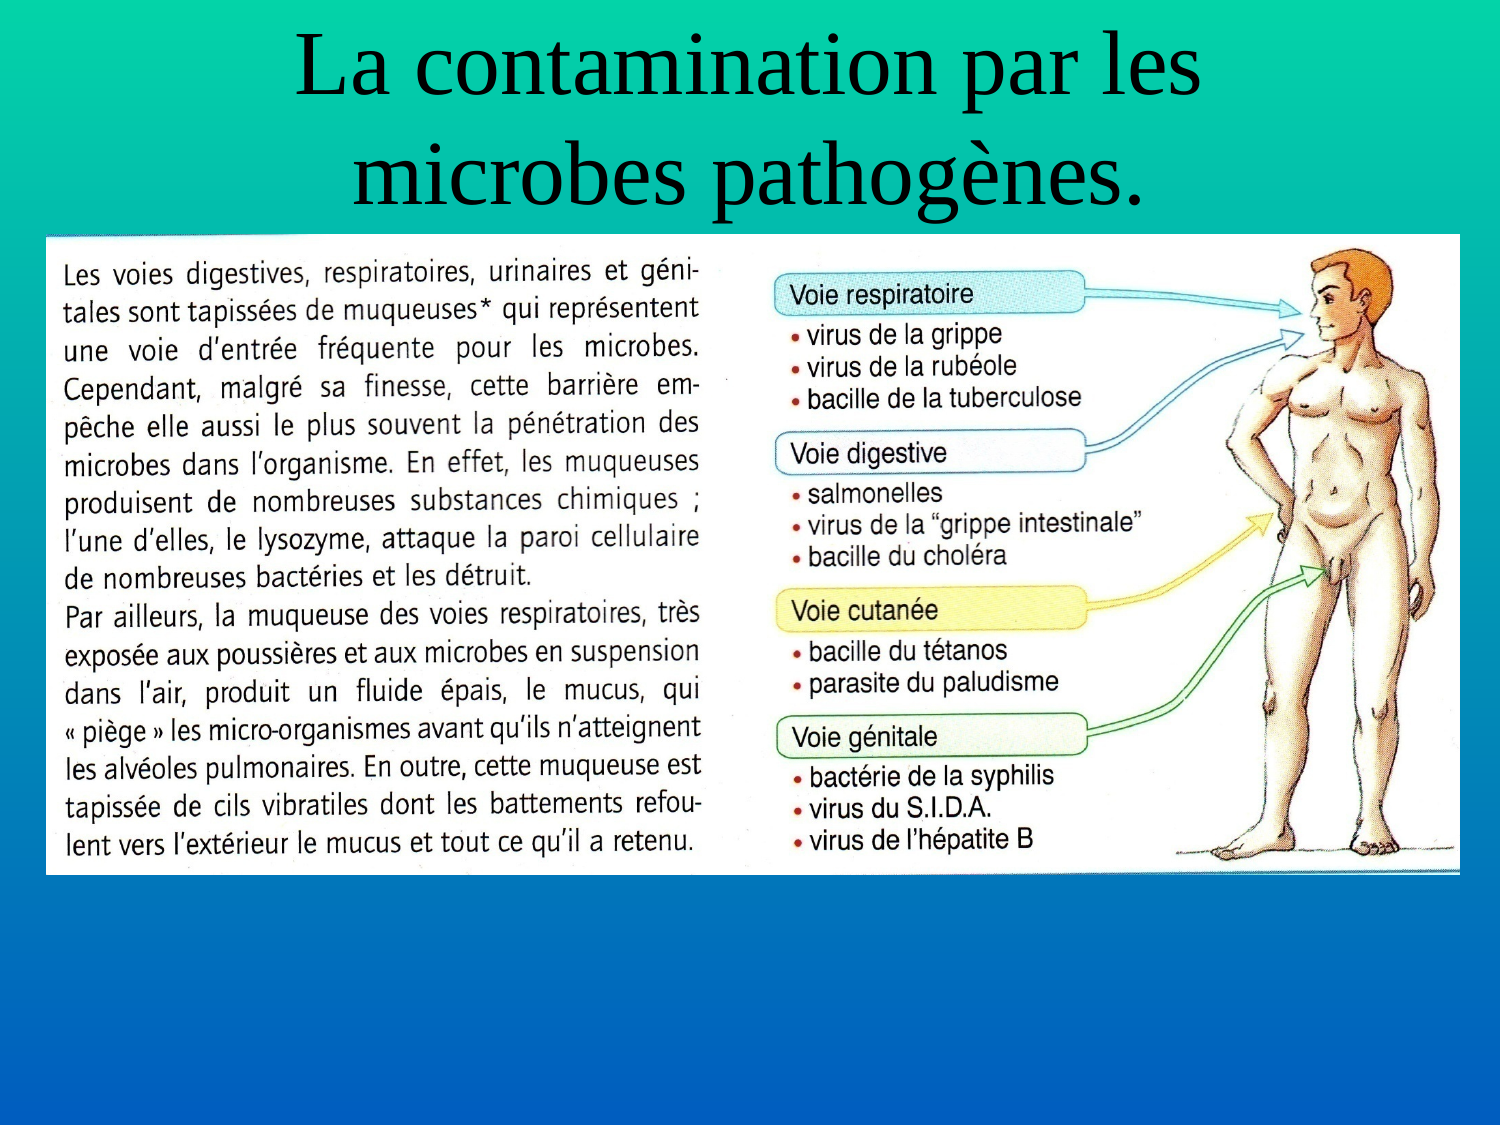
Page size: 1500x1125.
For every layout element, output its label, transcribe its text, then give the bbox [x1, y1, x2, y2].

title La contamination par les microbes pathogènes. [112, 0, 1388, 225]
picture [0, 234, 1500, 876]
